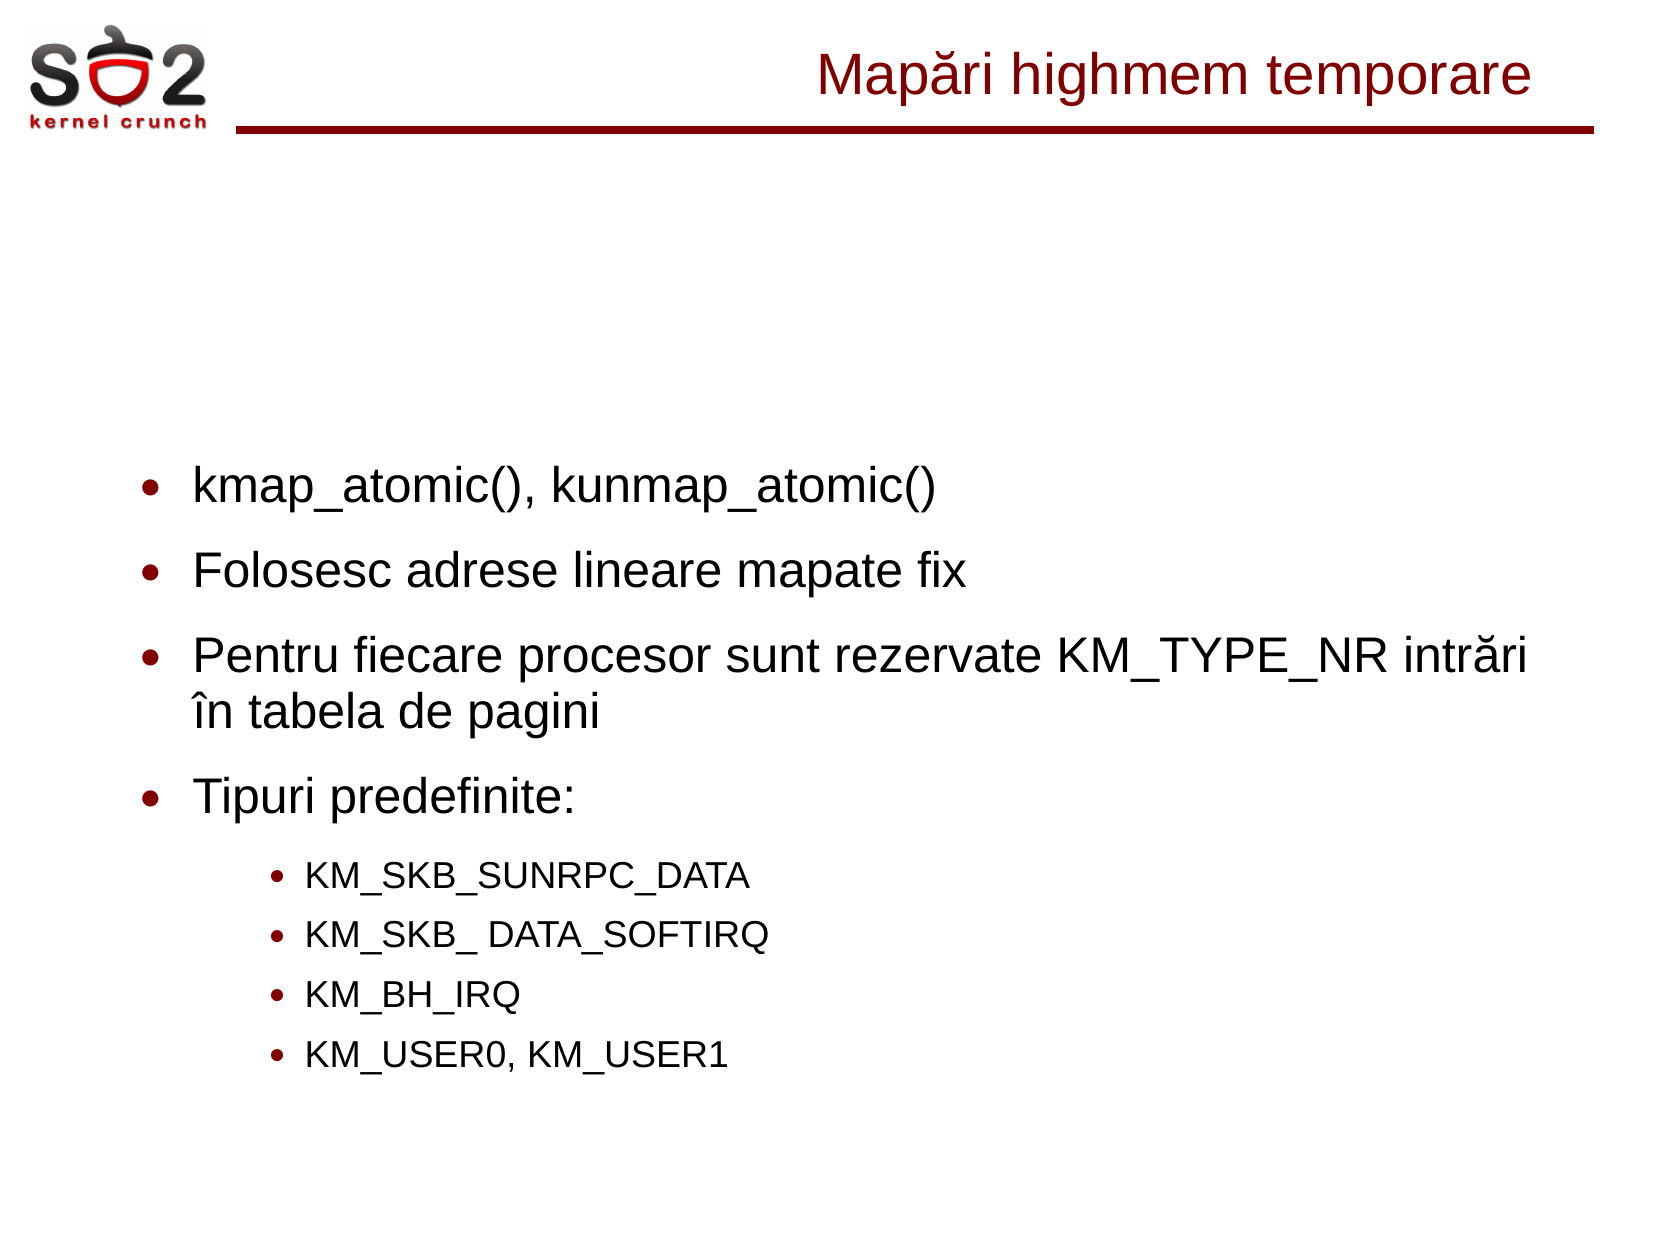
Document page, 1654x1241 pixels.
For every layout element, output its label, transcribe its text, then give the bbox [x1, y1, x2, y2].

picture [29, 23, 121, 130]
list kmap_atomic(), kunmap_atomic() Folosesc adrese lineare mapate fix Pentru fiecare procesor sunt rezervate KM_TYPE_NR intrări în tabela de pagini Tipuri predefinite: KM_SKB_SUNRPC_DATA KM_SKB_ DATA_SOFTIRQ KM_BH_IRQ KM_USER0, KM_USER1 [121, 364, 1534, 1168]
title Mapări highmem temporare [121, 1, 1534, 148]
